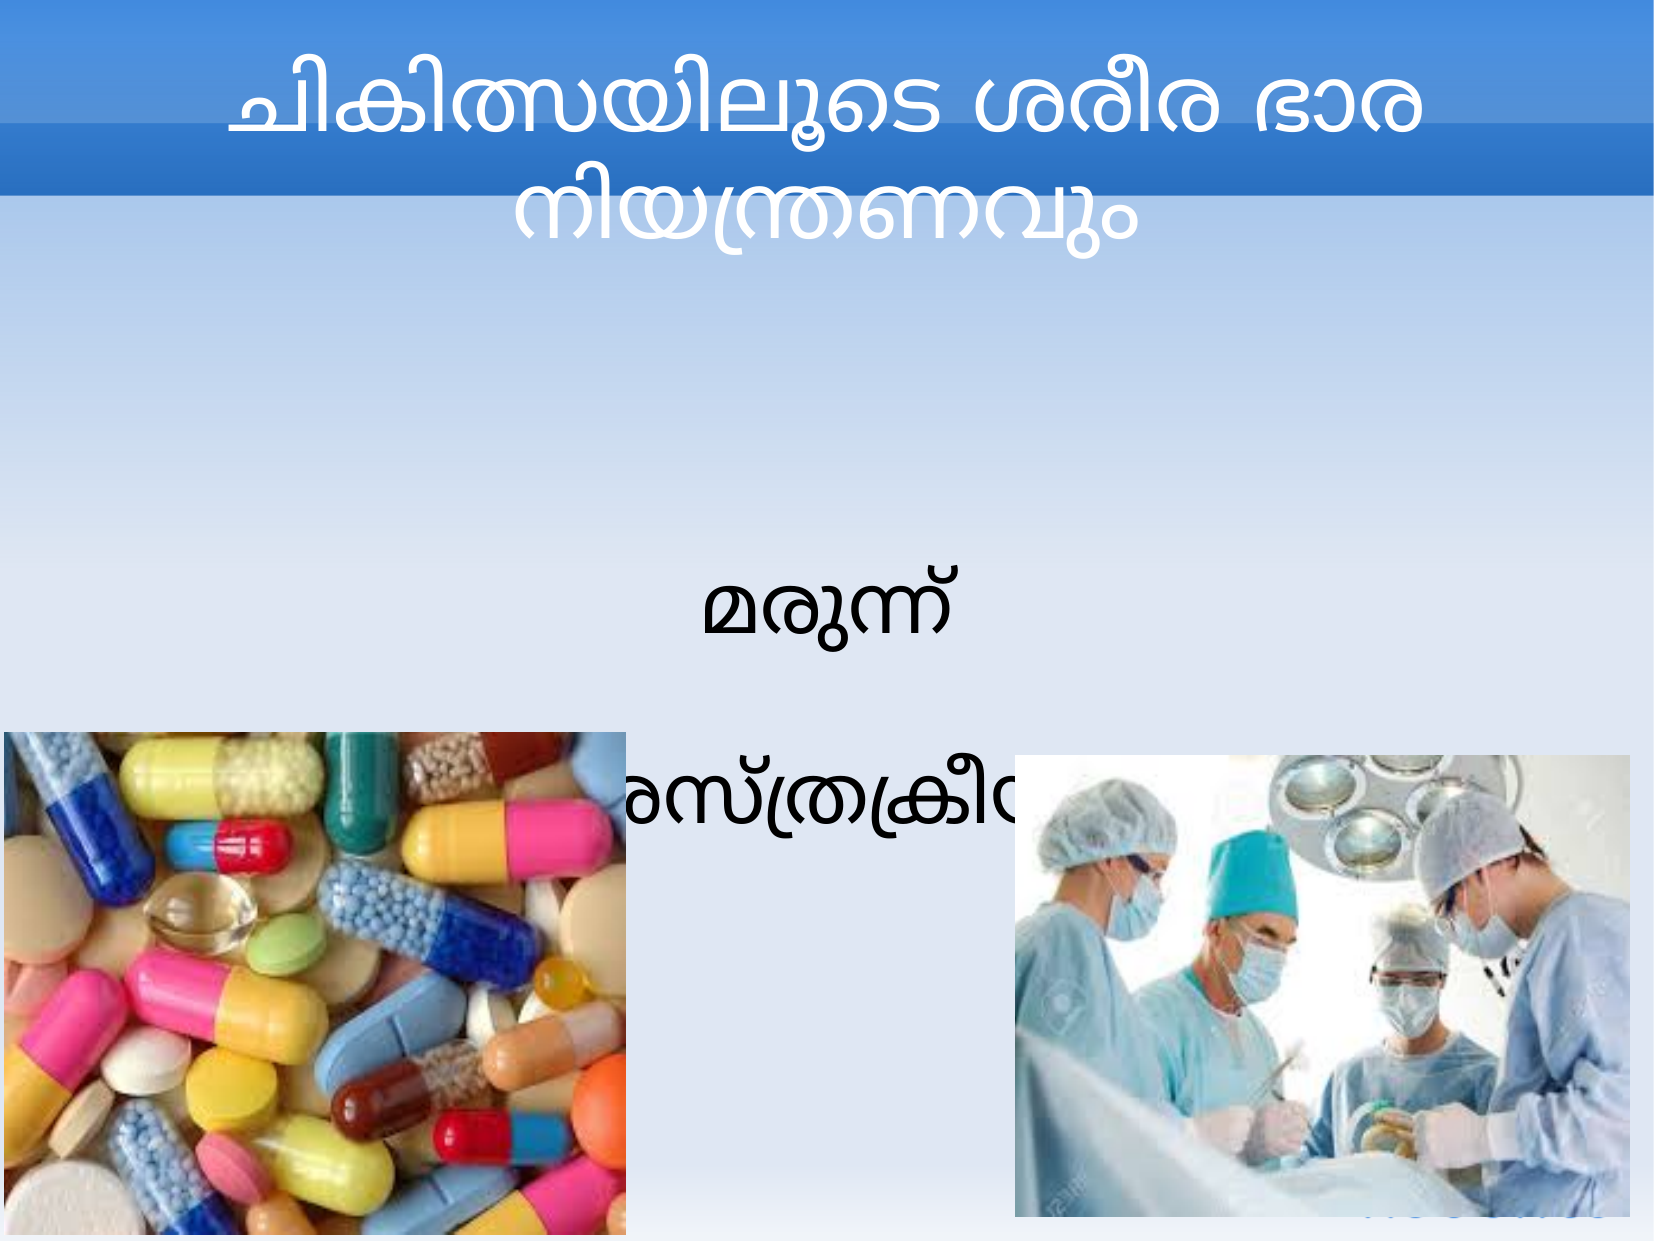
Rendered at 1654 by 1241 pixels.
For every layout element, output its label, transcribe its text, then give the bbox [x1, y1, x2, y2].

title ചികിത്സയിലൂടെ ശരീര ഭാര നിയന്ത്രണവും [82, 45, 1571, 261]
picture [0, 0, 1654, 1241]
subtitle മരുന്ന് ശസ്ത്രക്രീയ [82, 290, 1571, 1109]
